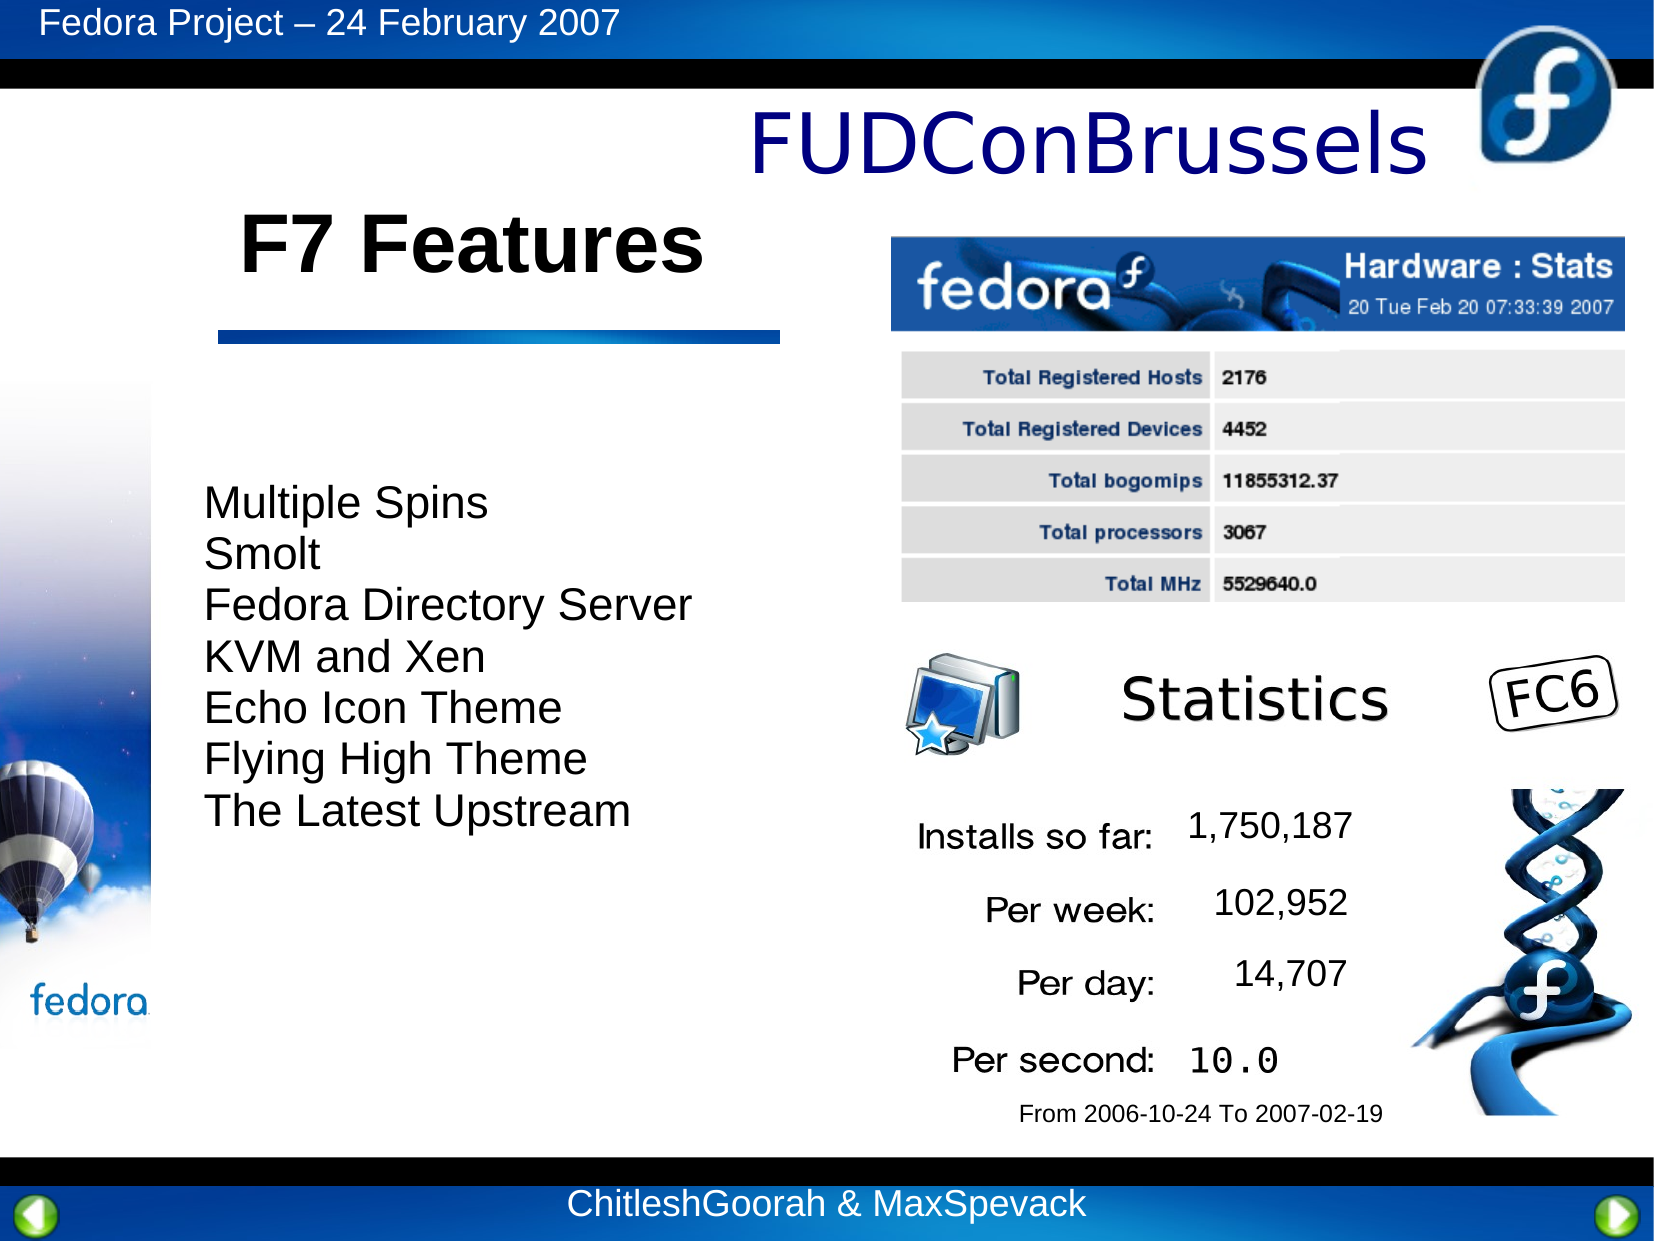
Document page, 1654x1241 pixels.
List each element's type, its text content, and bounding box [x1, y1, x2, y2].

text_box 14,707 [1218, 944, 1542, 1016]
text_box Multiple Spins Smolt Fedora Directory Server KVM and Xen Echo Icon Theme Flying High Theme The Latest Upstream [188, 469, 738, 961]
text_box 102,952 [1198, 874, 1465, 945]
picture [218, 330, 780, 344]
picture [856, 620, 1654, 1123]
picture [993, 1198, 1004, 1204]
picture [0, 118, 195, 1093]
picture [974, 1198, 984, 1214]
text_box [1181, 868, 1418, 1034]
picture [908, 1206, 918, 1214]
text_box F7 Features [224, 190, 722, 330]
text_box From 2006-10-24 To 2007-02-19 [1003, 1092, 1536, 1145]
picture [0, 0, 1654, 602]
text_box 1,750,187 [1172, 797, 1501, 868]
picture [0, 1186, 1654, 1241]
